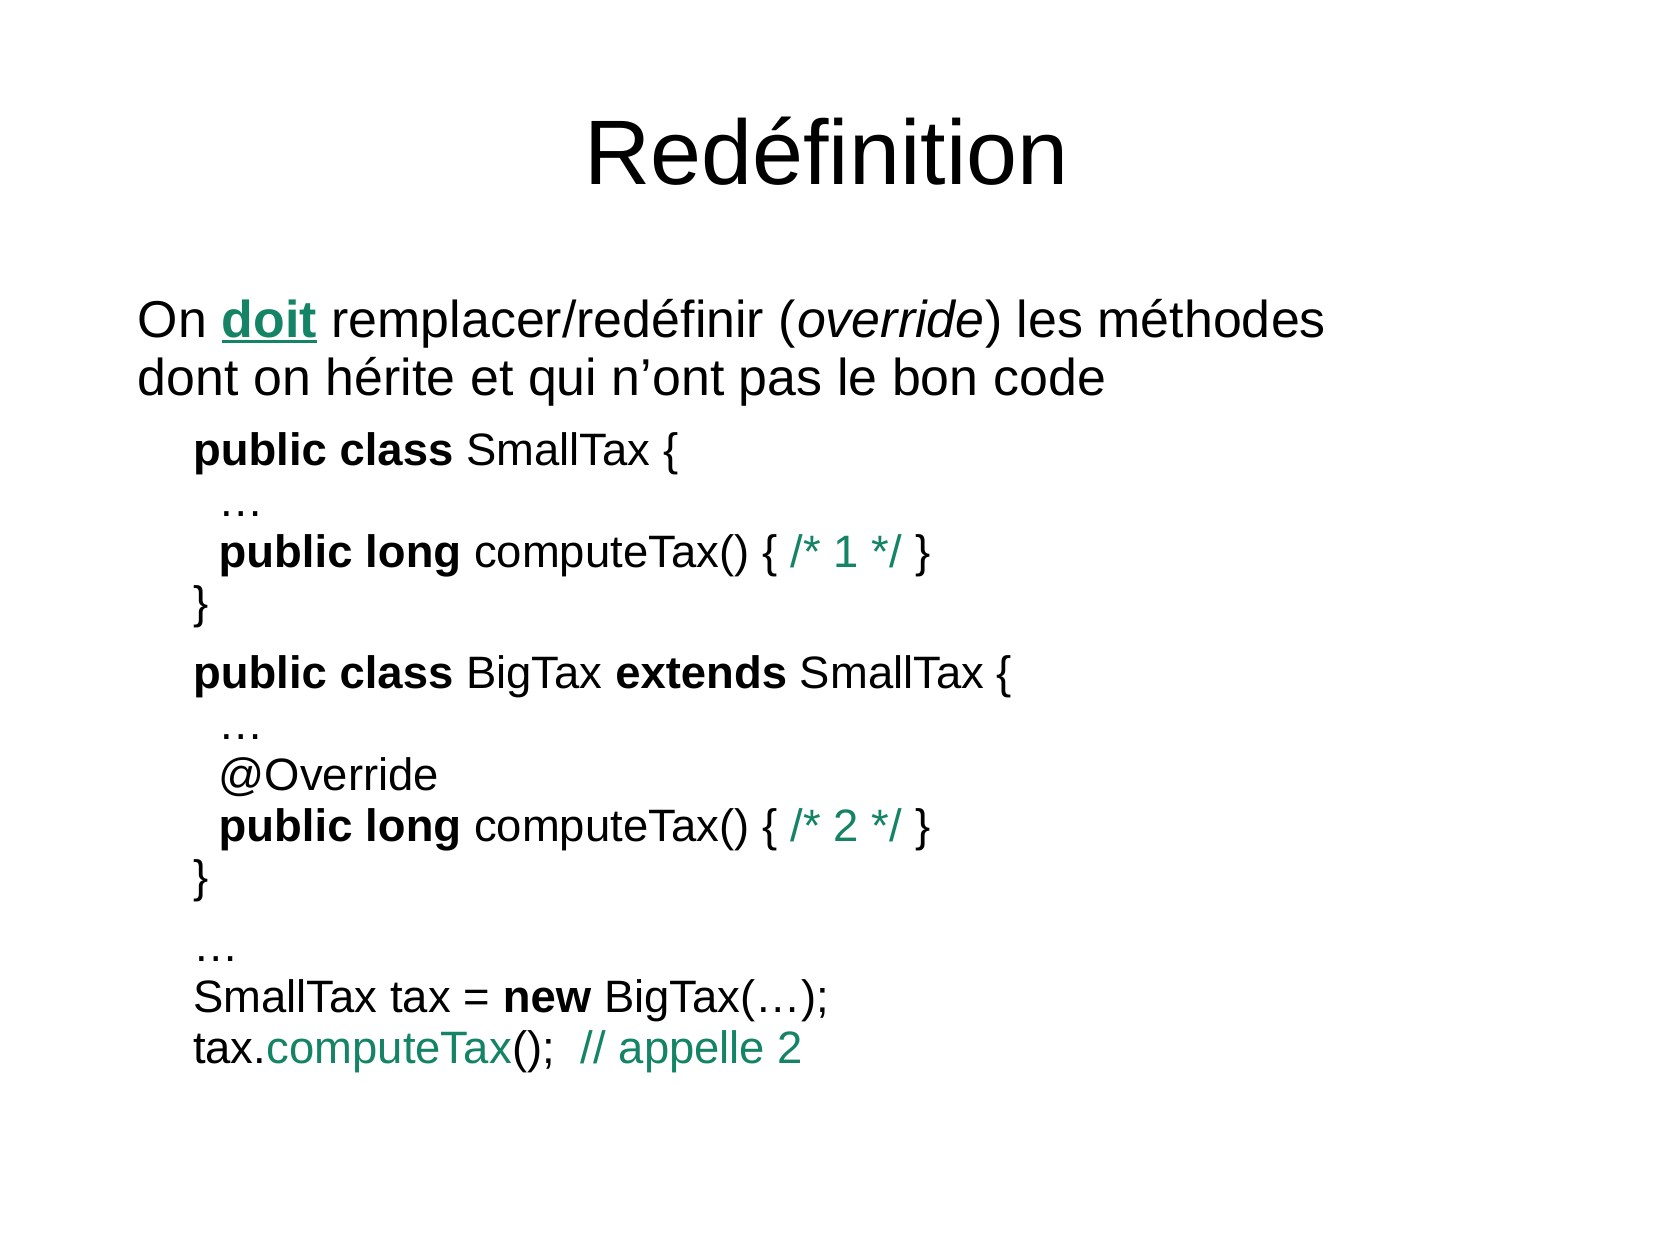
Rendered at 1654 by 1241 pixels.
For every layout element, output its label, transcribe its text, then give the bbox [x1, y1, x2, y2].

list On doit remplacer/redéfinir (override) les méthodes dont on hérite et qui n’ont pas le bon code public class SmallTax { … public long computeTax() { /* 1 */ } } public class BigTax extends SmallTax { … @Override public long computeTax() { /* 2 */ } } … SmallTax tax = new BigTax(…); tax.computeTax(); // appelle 2 [82, 290, 1571, 1081]
title Redéfinition [82, 49, 1571, 257]
